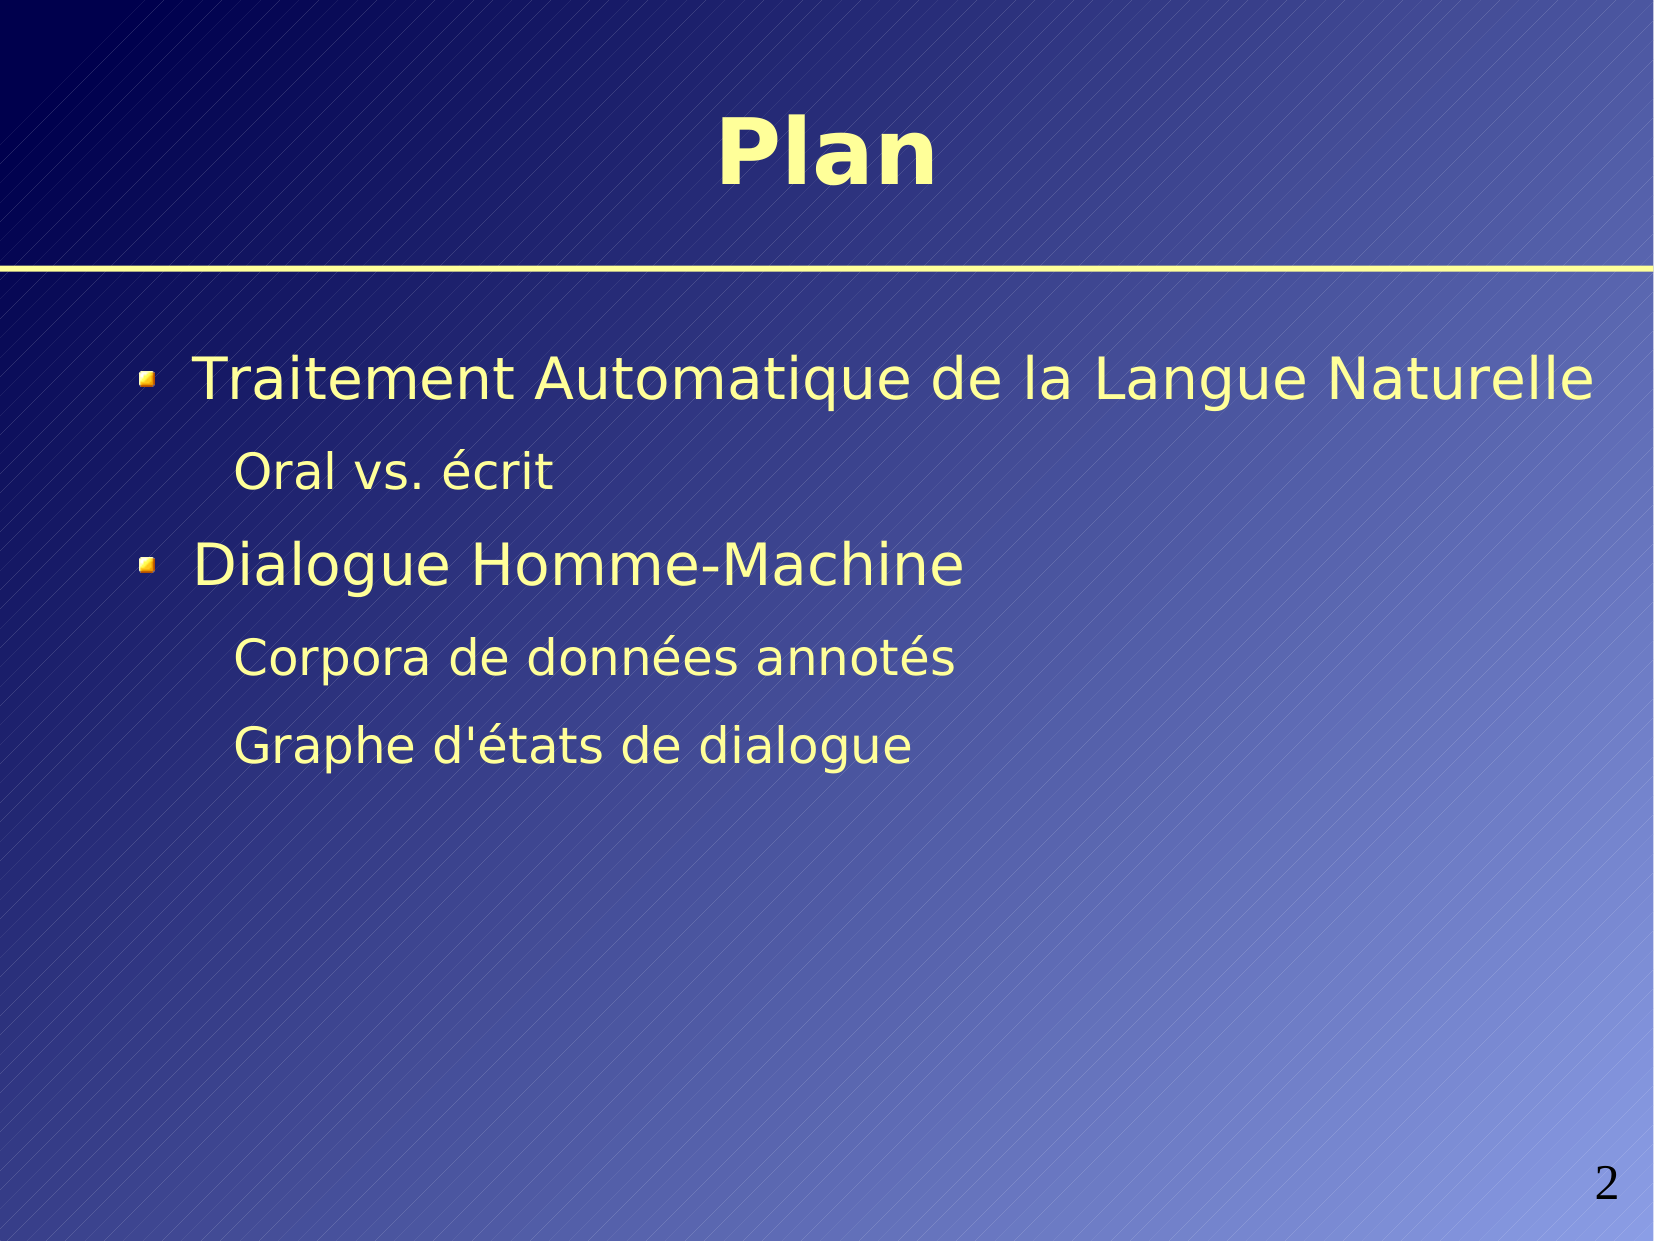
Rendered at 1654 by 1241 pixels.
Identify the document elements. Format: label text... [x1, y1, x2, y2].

title Plan [82, 49, 1571, 257]
list Traitement Automatique de la Langue Naturelle Oral vs. écrit Dialogue Homme-Machine Corpora de données annotés Graphe d'états de dialogue [121, 344, 1654, 1127]
text_box 2 [1594, 1154, 1620, 1211]
